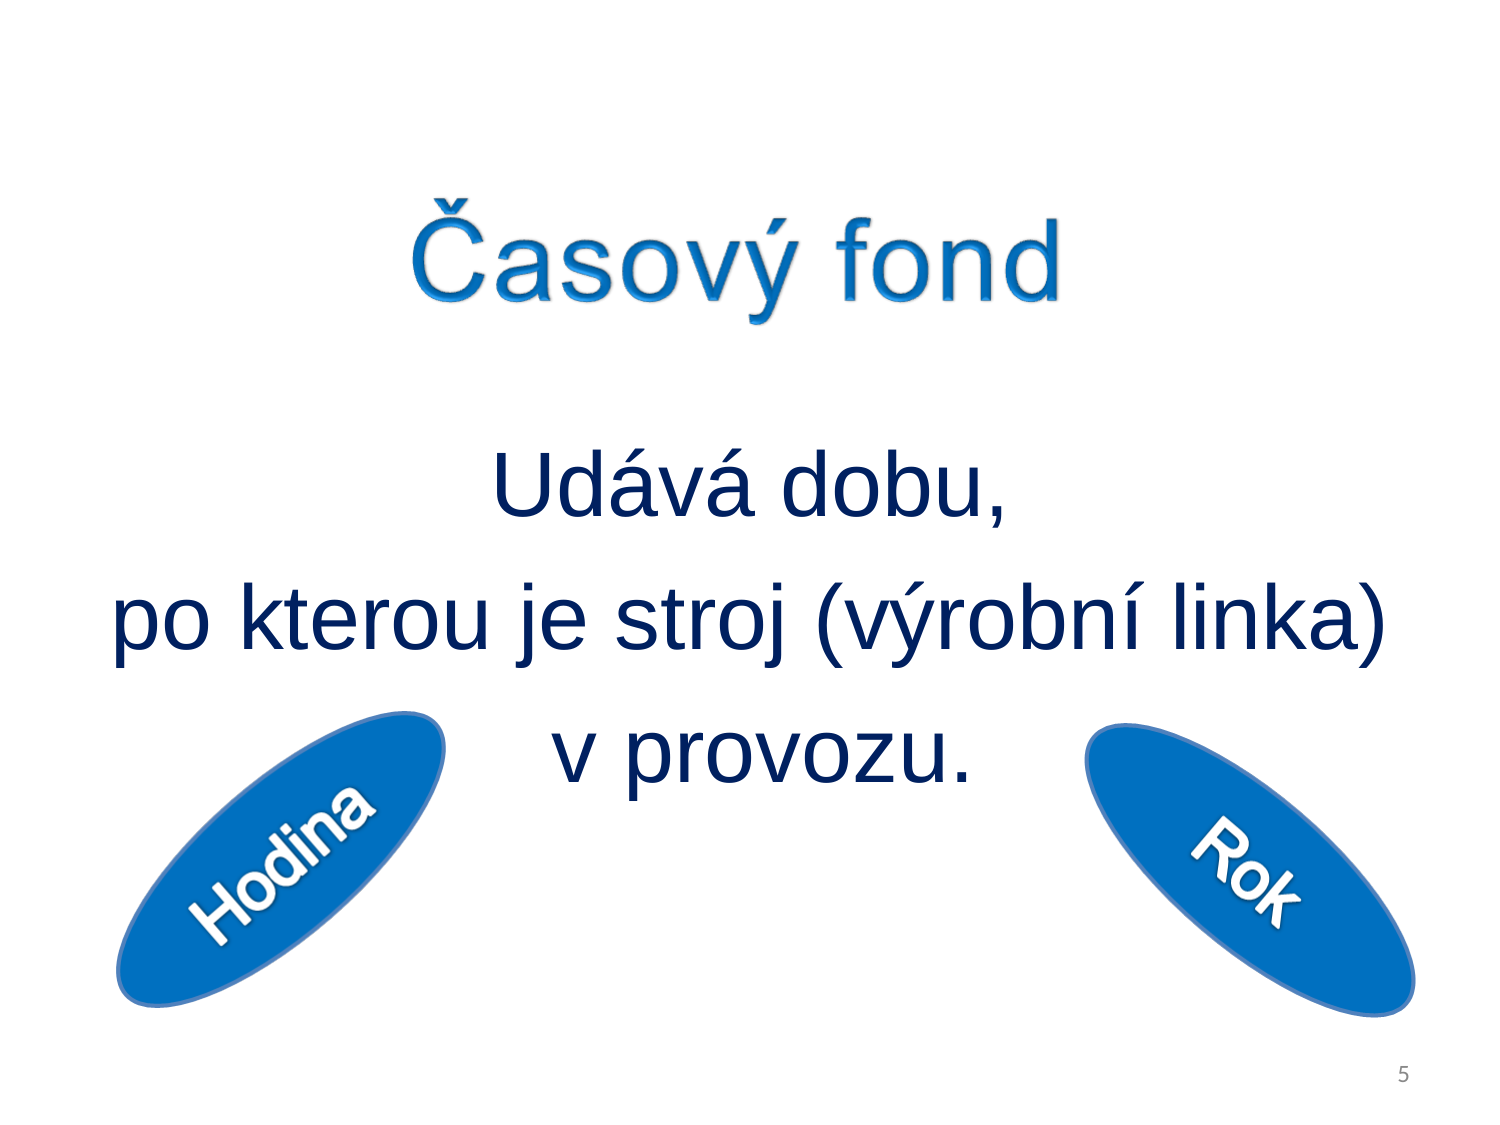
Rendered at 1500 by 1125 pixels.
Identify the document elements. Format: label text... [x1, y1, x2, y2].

picture [334, 149, 1143, 337]
list Udává dobu, po kterou je stroj (výrobní linka) v provozu. [88, 314, 1439, 941]
text_box <číslo> [1074, 1042, 1426, 1103]
picture [115, 709, 447, 1009]
picture [1083, 722, 1416, 1018]
